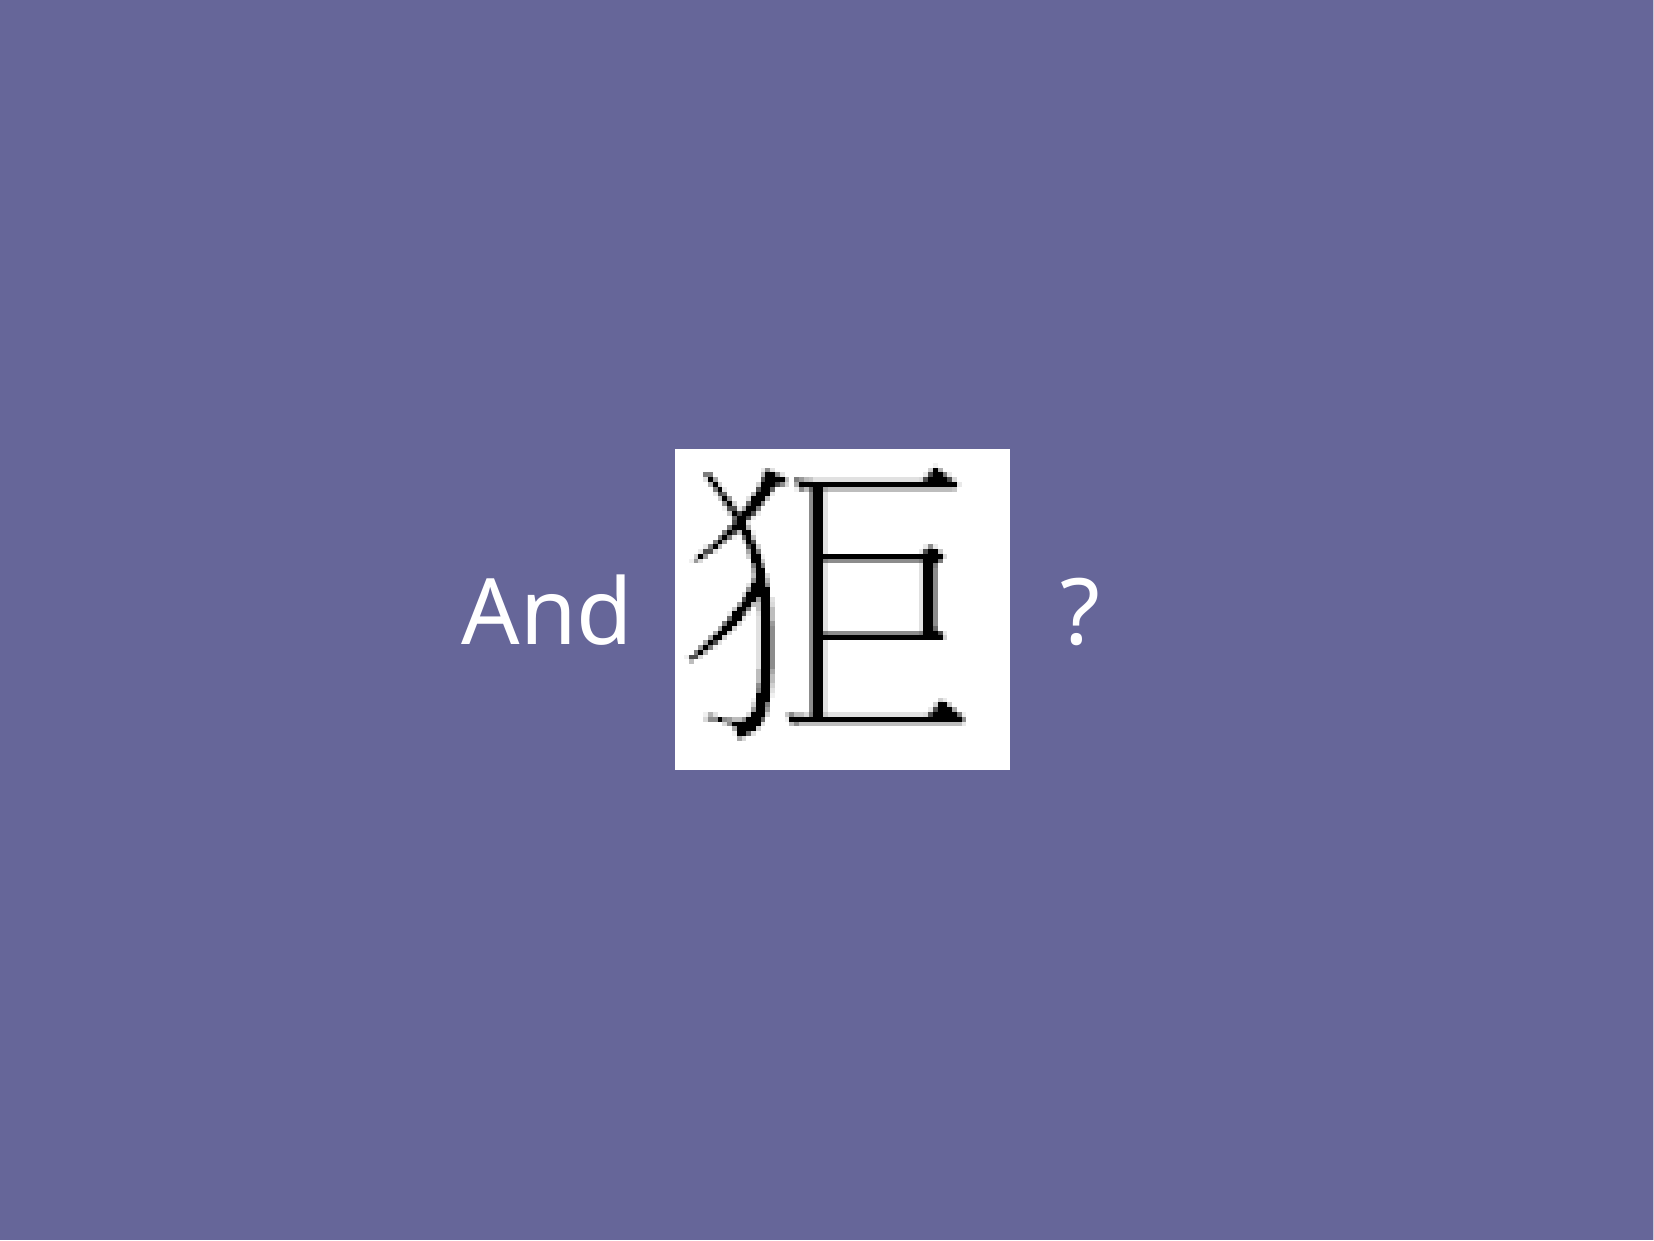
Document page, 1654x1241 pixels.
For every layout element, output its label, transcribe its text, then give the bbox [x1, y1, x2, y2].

title And ? [1010, 505, 1488, 713]
picture [675, 449, 1010, 770]
title And ? [75, 505, 675, 713]
